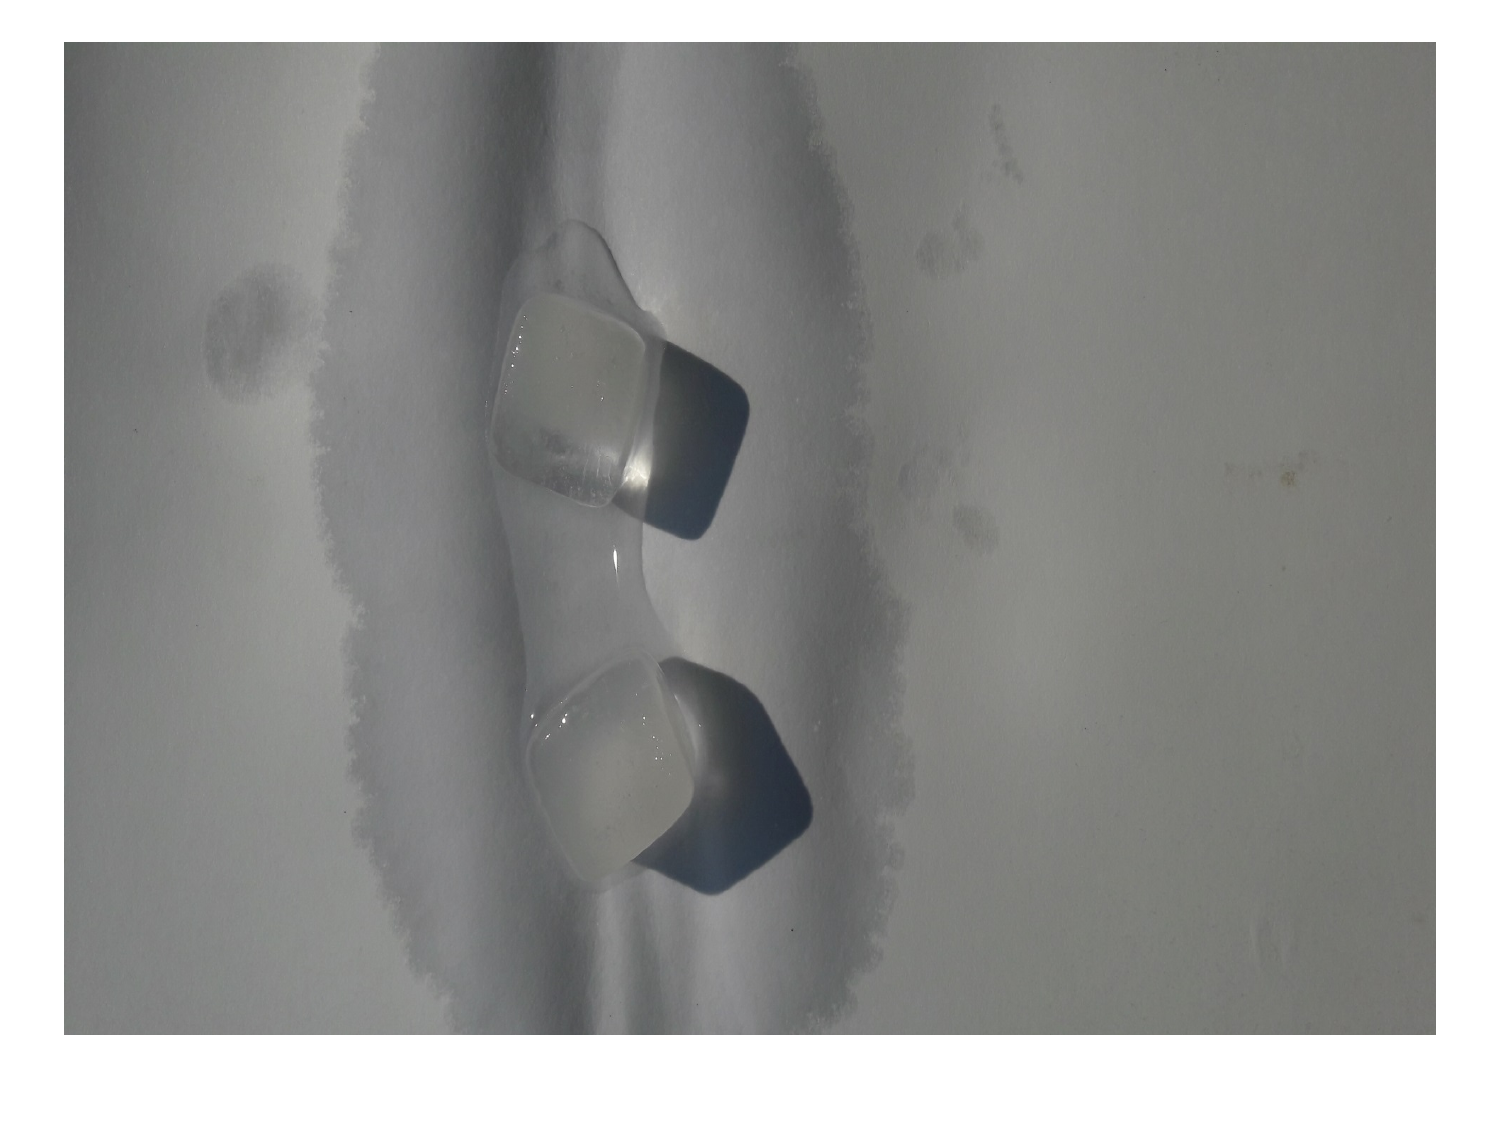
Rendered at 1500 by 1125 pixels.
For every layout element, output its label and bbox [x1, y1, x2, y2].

picture [64, 42, 1436, 1036]
